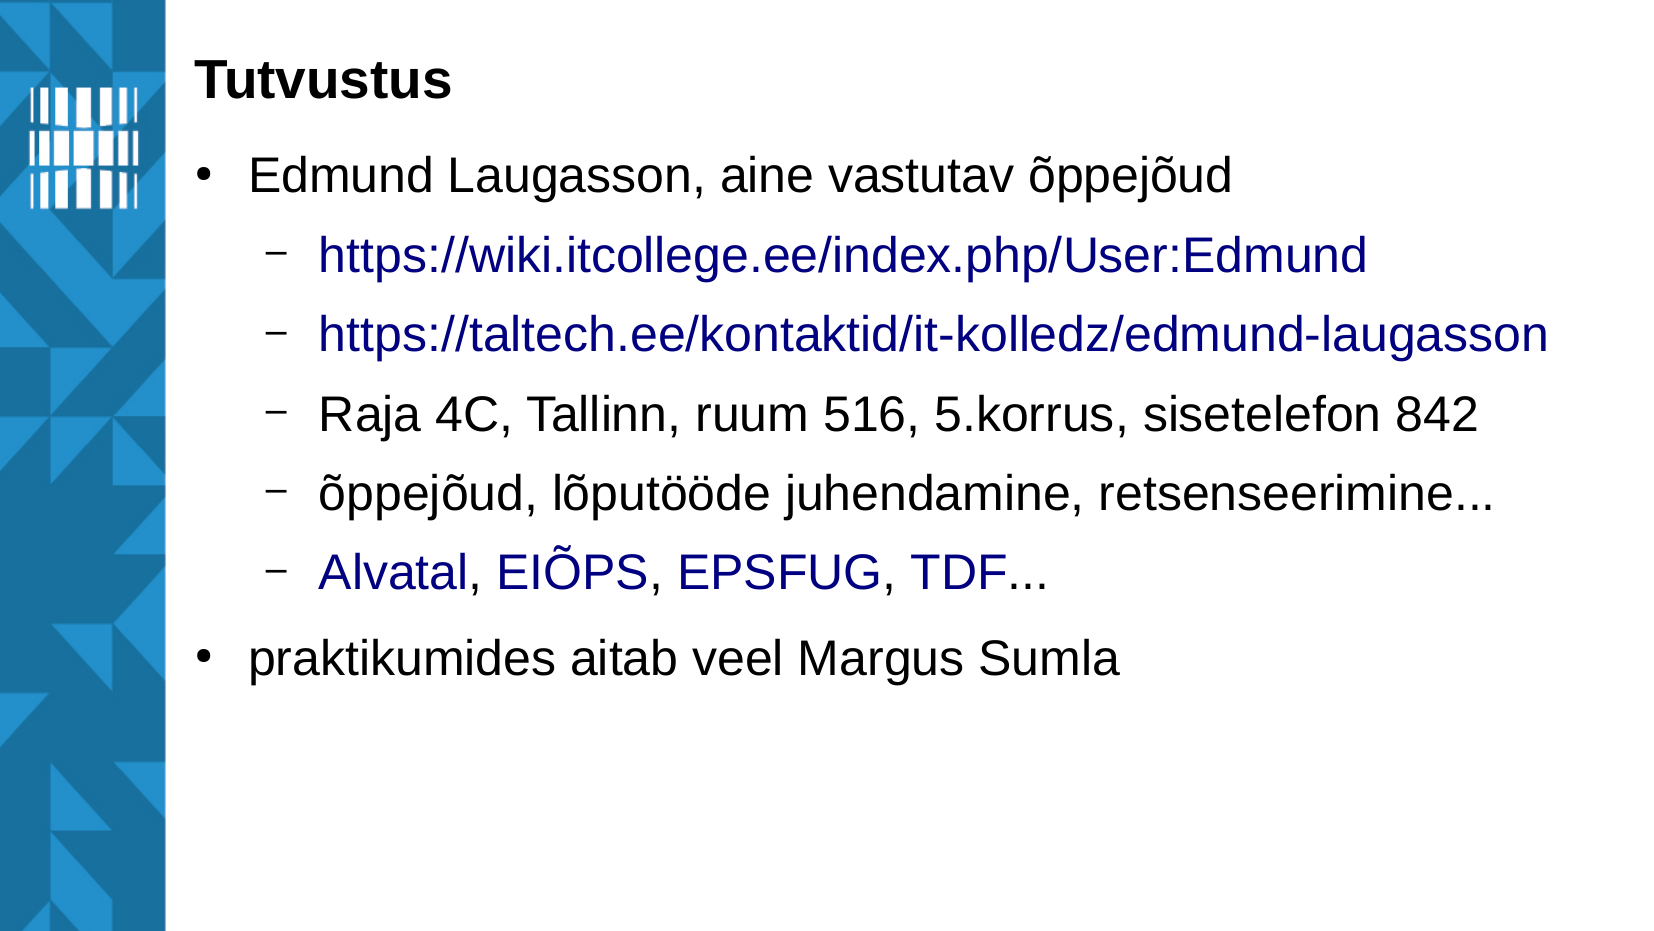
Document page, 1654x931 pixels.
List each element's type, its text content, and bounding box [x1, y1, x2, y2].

title Tutvustus [194, 41, 1477, 119]
list Edmund Laugasson, aine vastutav õppejõud https://wiki.itcollege.ee/index.php/User:Edmund https://taltech.ee/kontaktid/it-kolledz/edmund-laugasson Raja 4C, Tallinn, ruum 516, 5.korrus, sisetelefon 842 õppejõud, lõputööde juhendamine, retsenseerimine... Alvatal, EIÕPS, EPSFUG, TDF... praktikumides aitab veel Margus Sumla [177, 147, 1633, 916]
